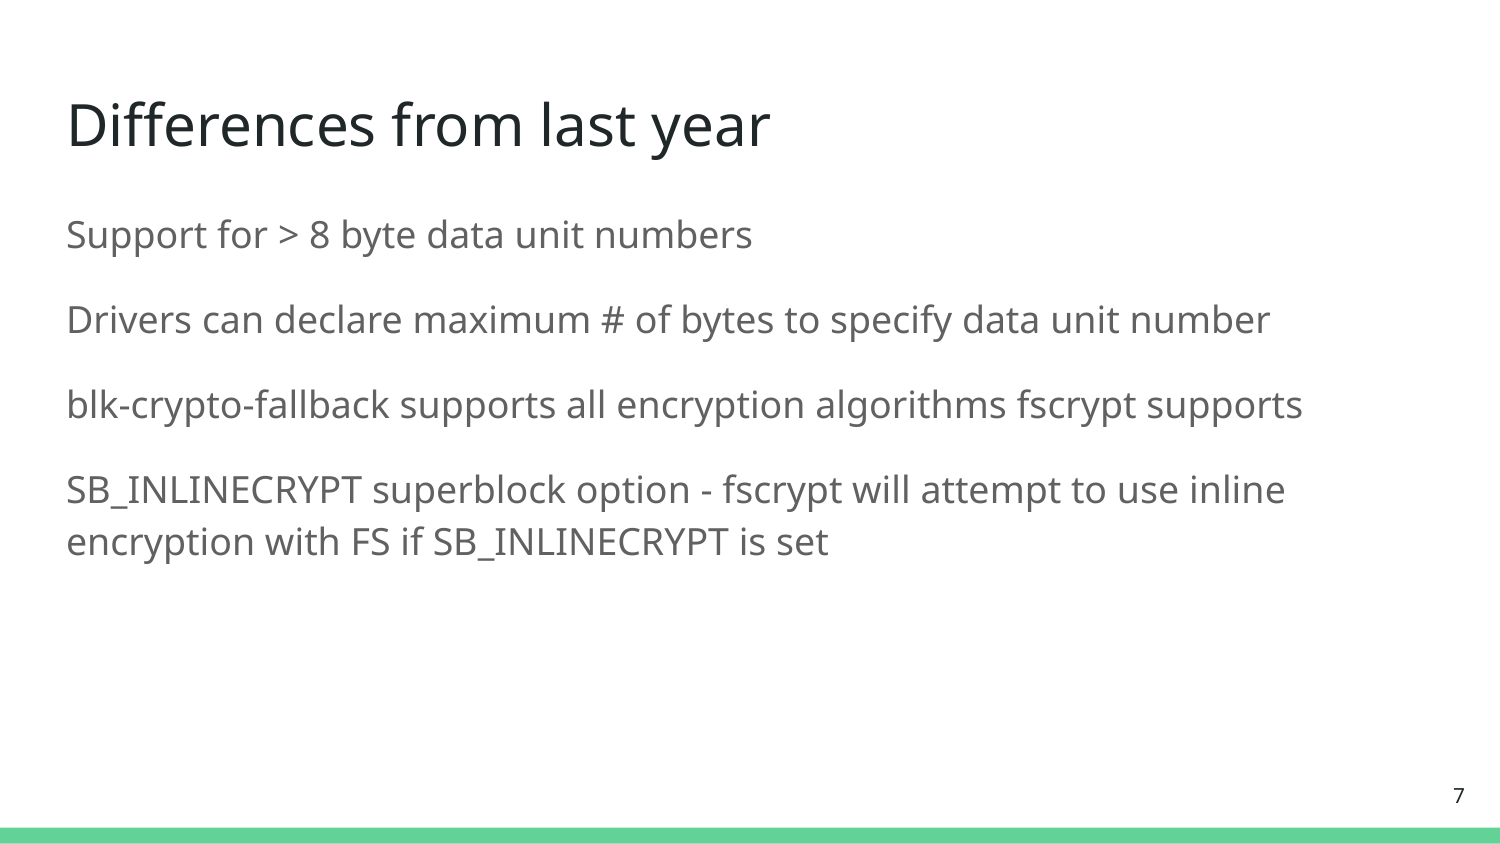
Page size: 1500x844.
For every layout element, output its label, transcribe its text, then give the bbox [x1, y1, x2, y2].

list Support for > 8 byte data unit numbers Drivers can declare maximum # of bytes to specify data unit number blk-crypto-fallback supports all encryption algorithms fscrypt supports SB_INLINECRYPT superblock option - fscrypt will attempt to use inline encryption with FS if SB_INLINECRYPT is set [51, 189, 1449, 750]
slide_number <number> [1389, 764, 1480, 830]
title Differences from last year [51, 72, 1449, 167]
